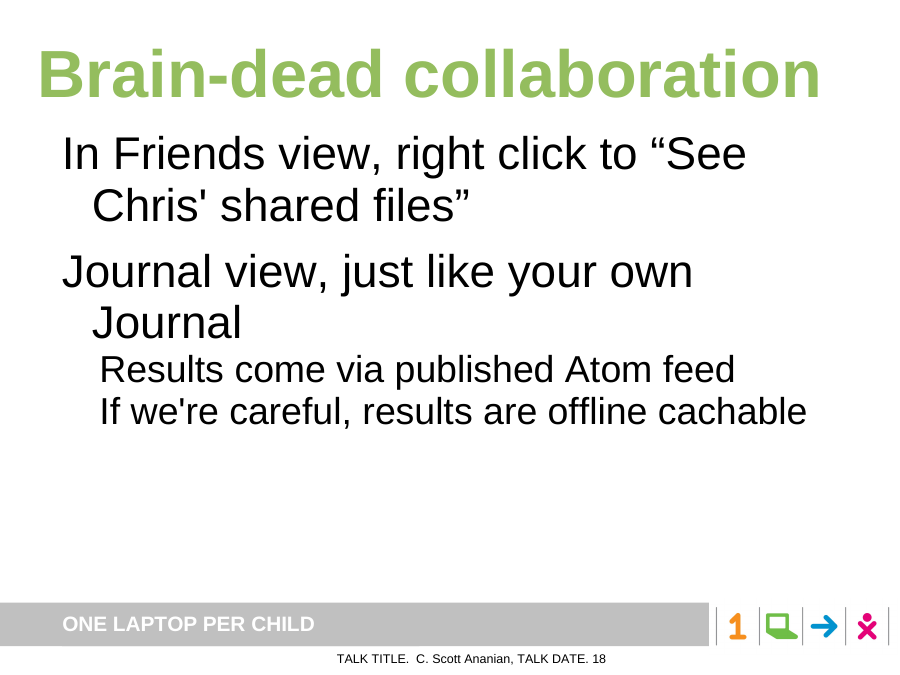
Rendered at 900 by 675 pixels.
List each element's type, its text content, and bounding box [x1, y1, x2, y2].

title Brain-dead collaboration [37, 37, 856, 211]
picture [844, 598, 898, 655]
list In Friends view, right click to “See Chris' shared files” Journal view, just like your own Journal Results come via published Atom feed If we're careful, results are offline cachable [61, 128, 844, 675]
